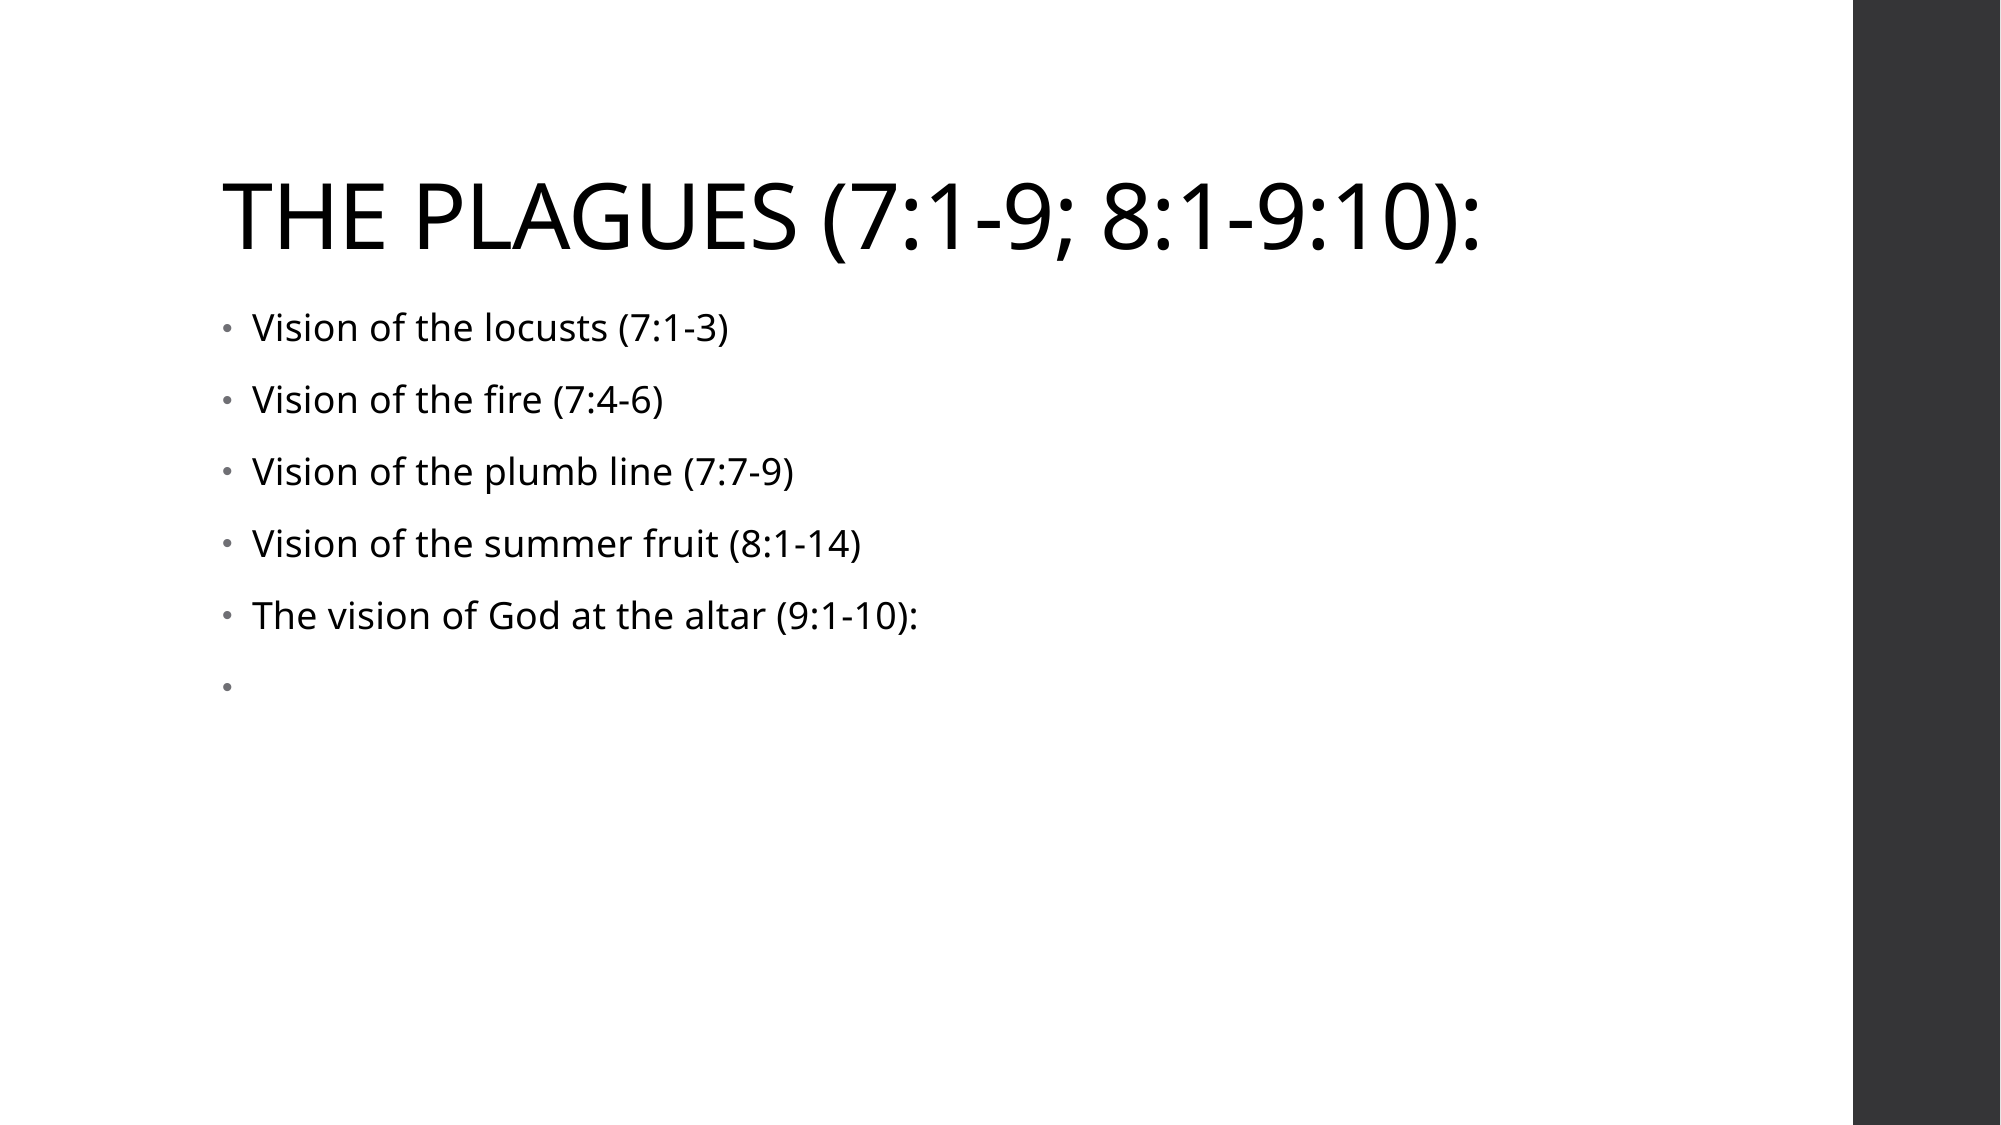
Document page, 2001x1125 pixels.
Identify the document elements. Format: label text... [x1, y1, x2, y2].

title THE PLAGUES (7:1-9; 8:1-9:10): [206, 60, 1797, 278]
list Vision of the locusts (7:1-3) Vision of the fire (7:4-6) Vision of the plumb line (7:7-9) Vision of the summer fruit (8:1-14) The vision of God at the altar (9:1-10): [206, 299, 1617, 1014]
